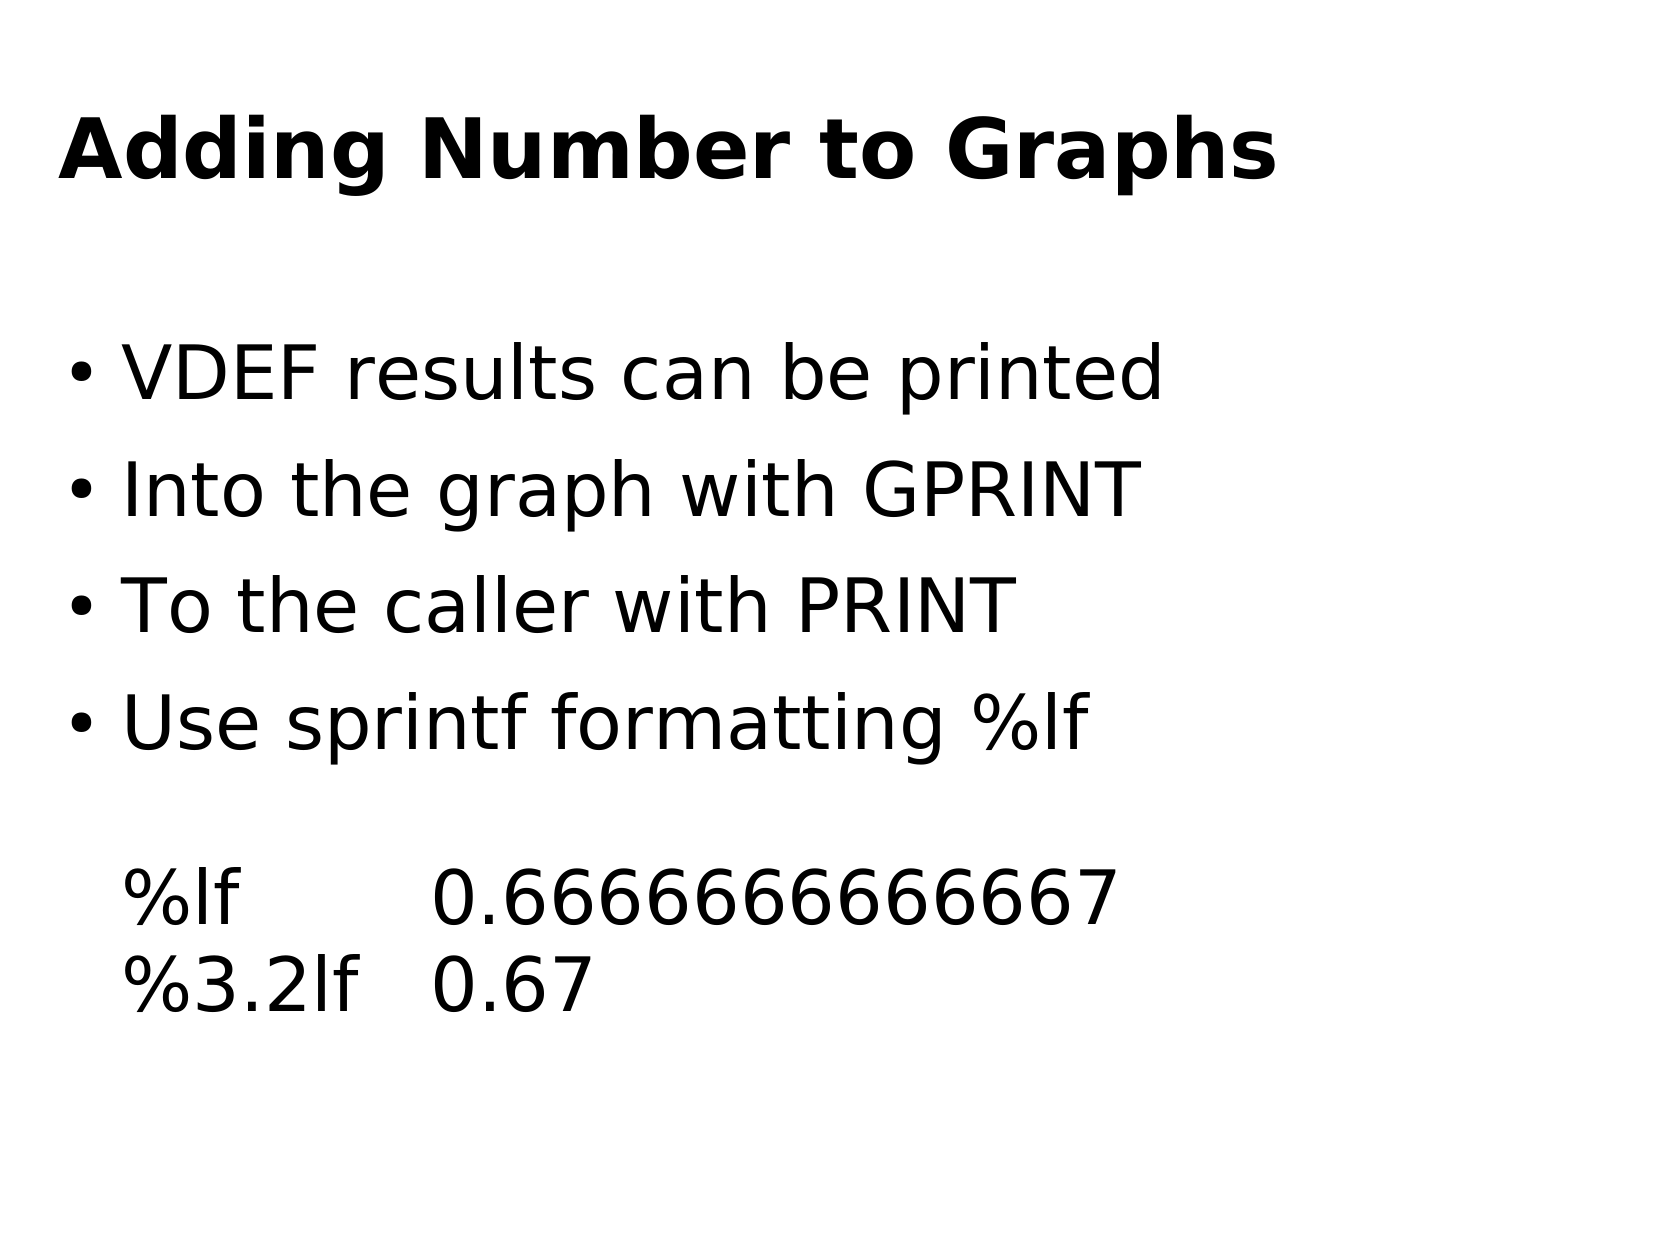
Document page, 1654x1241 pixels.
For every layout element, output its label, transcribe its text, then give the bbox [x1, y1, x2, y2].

title Adding Number to Graphs [59, 75, 1607, 225]
list VDEF results can be printed Into the graph with GPRINT To the caller with PRINT Use sprintf formatting %lf %lf 0.6666666666667 %3.2lf 0.67 [50, 329, 1571, 1099]
